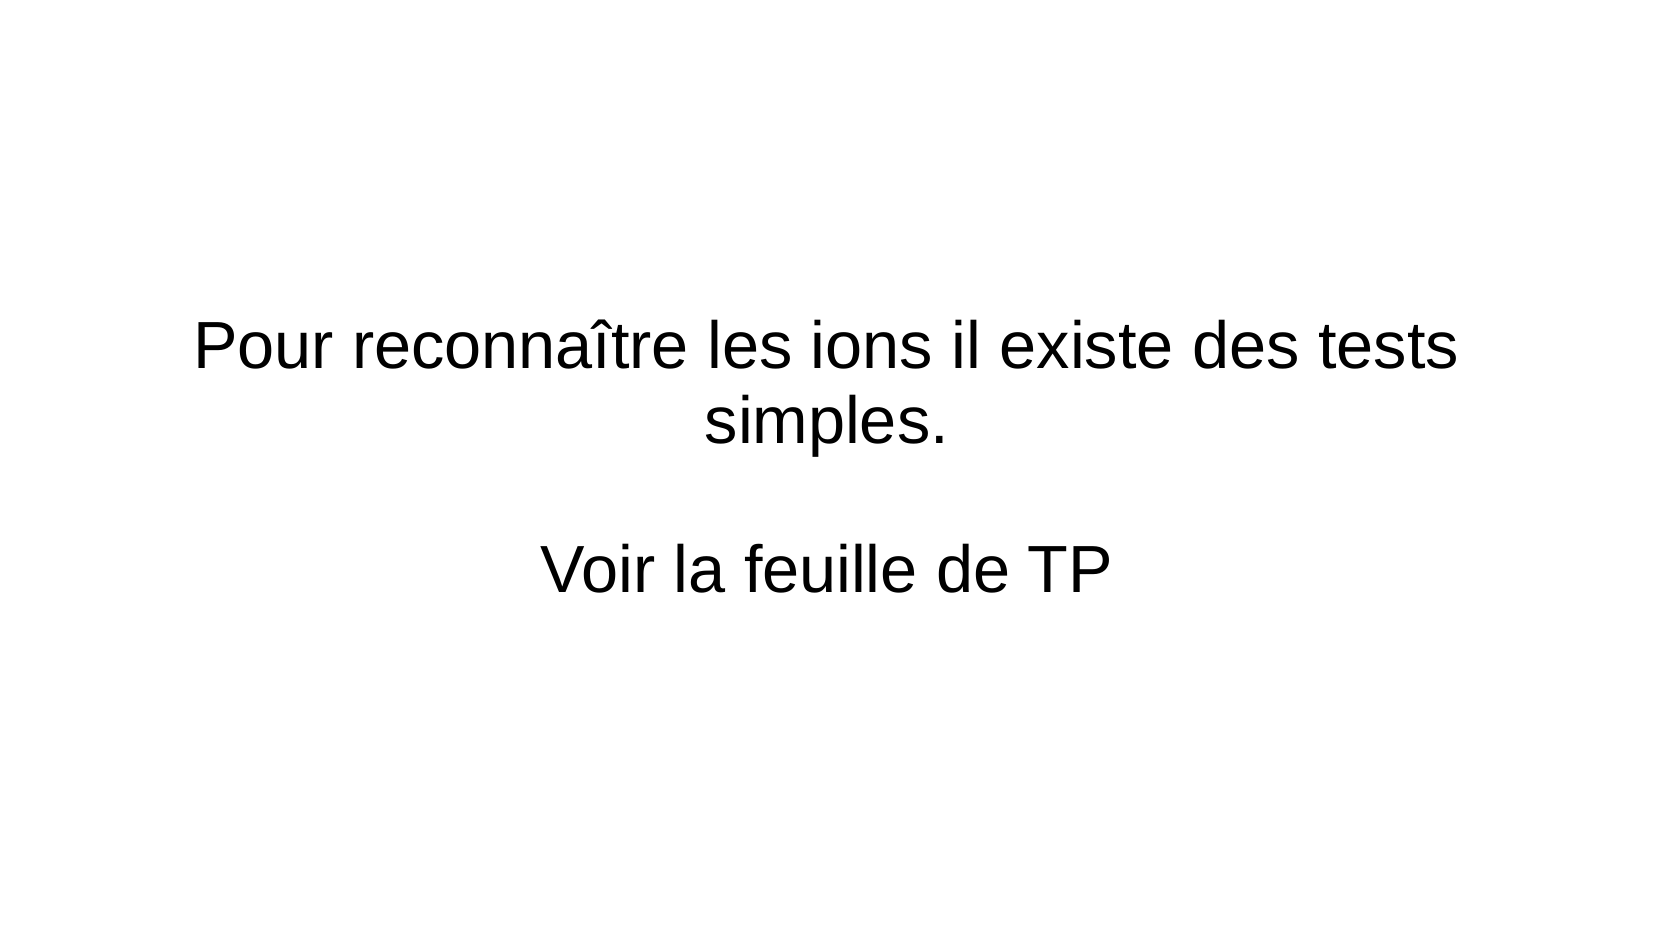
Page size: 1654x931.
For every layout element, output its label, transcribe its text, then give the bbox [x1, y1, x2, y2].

subtitle Pour reconnaître les ions il existe des tests simples. Voir la feuille de TP [82, 59, 1571, 857]
